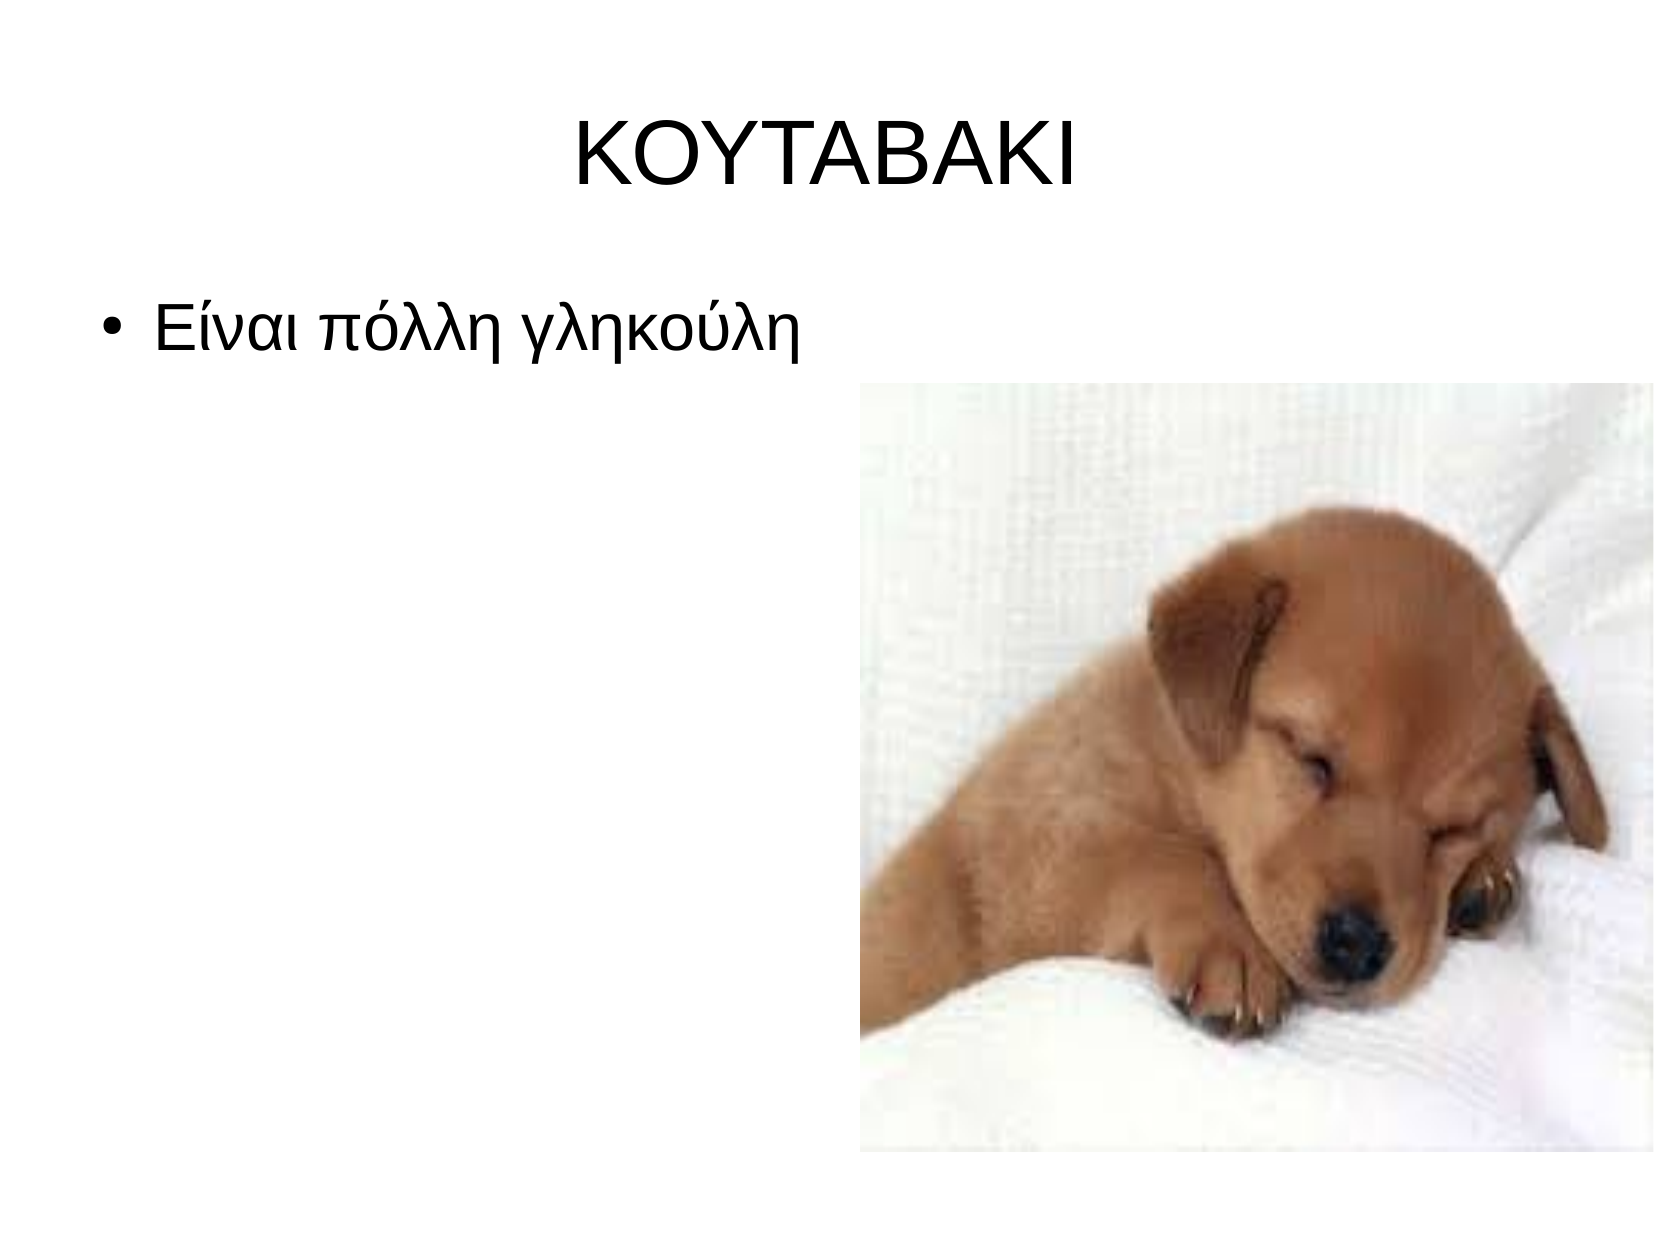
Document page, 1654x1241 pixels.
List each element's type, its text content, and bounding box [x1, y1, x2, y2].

picture [860, 383, 1654, 1152]
list Είναι πόλλη γληκούλη [82, 290, 1571, 1109]
title ΚΟΥΤΑΒΑΚΙ [82, 49, 1571, 257]
